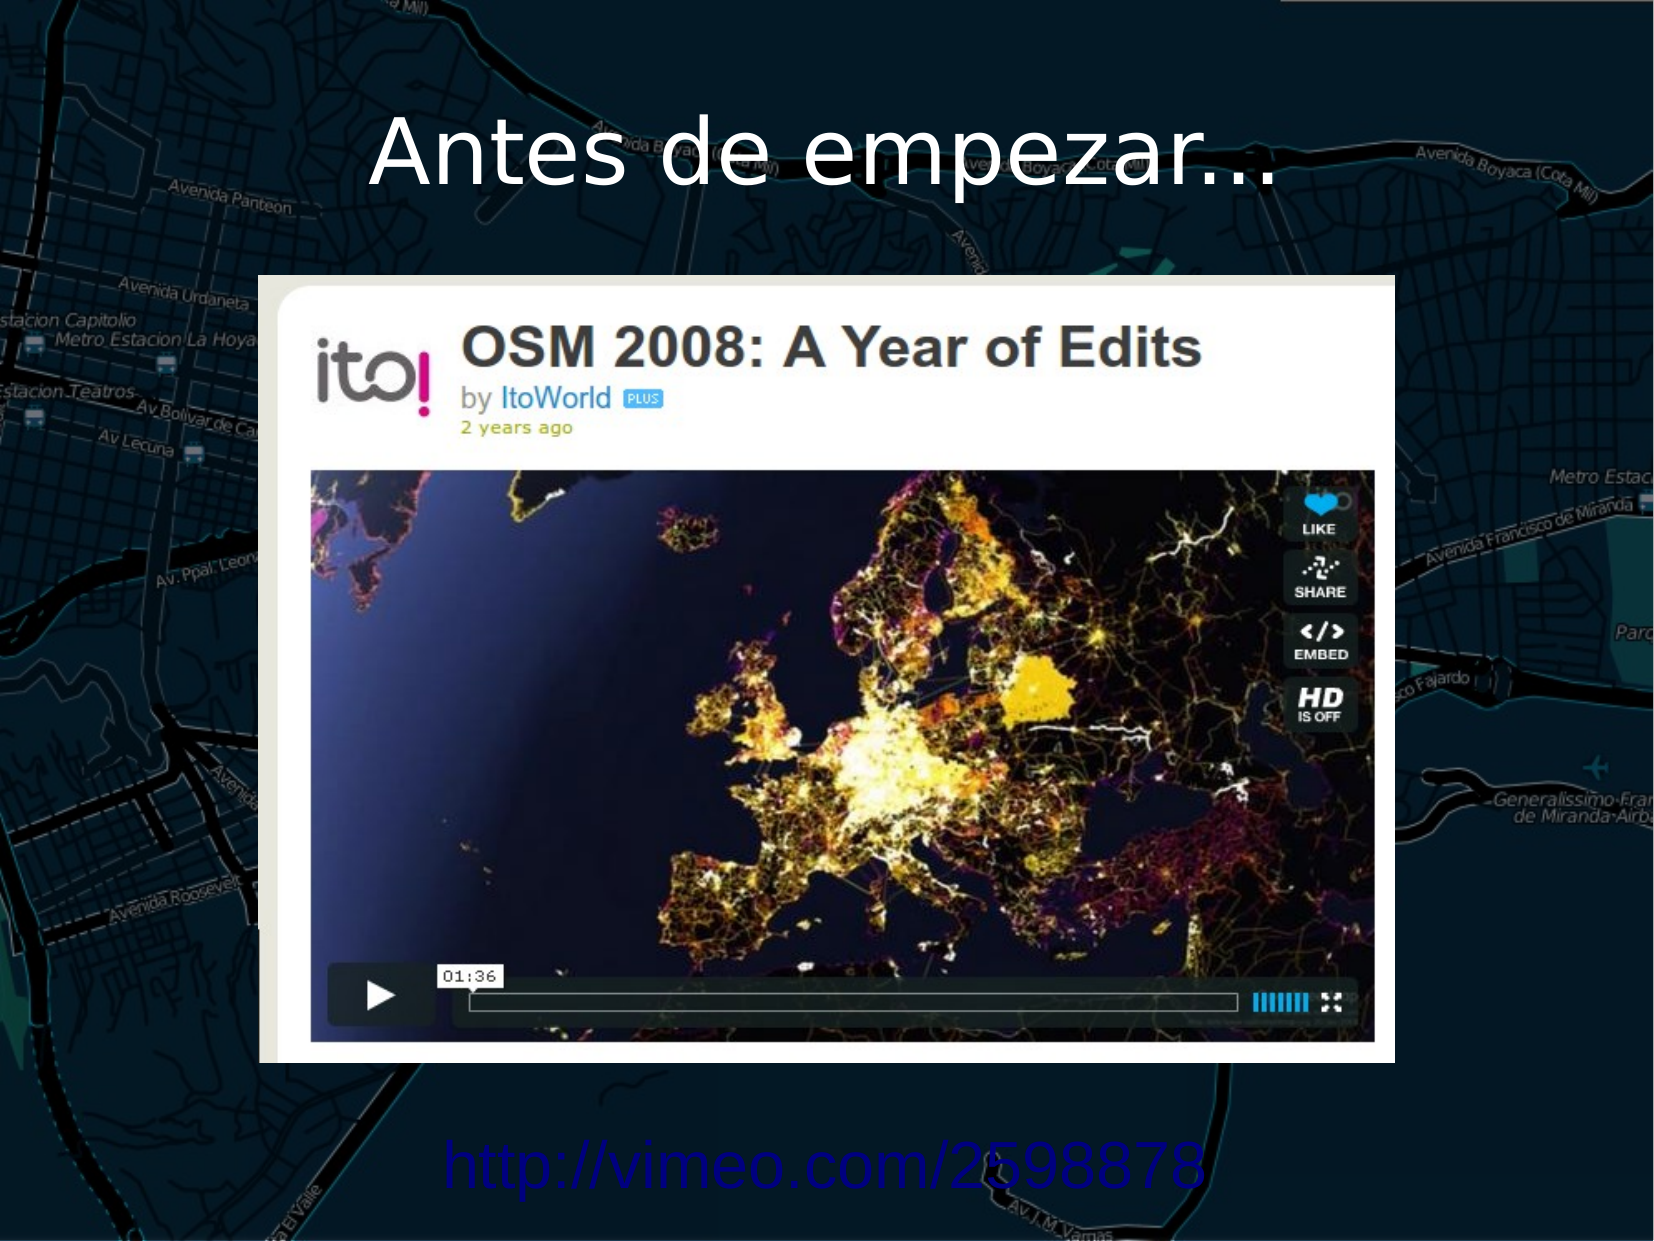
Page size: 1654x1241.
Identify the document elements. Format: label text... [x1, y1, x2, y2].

text_box http://vimeo.com/2598878 [427, 1121, 1227, 1211]
picture [0, 0, 1653, 1241]
title Antes de empezar... [82, 49, 1571, 257]
